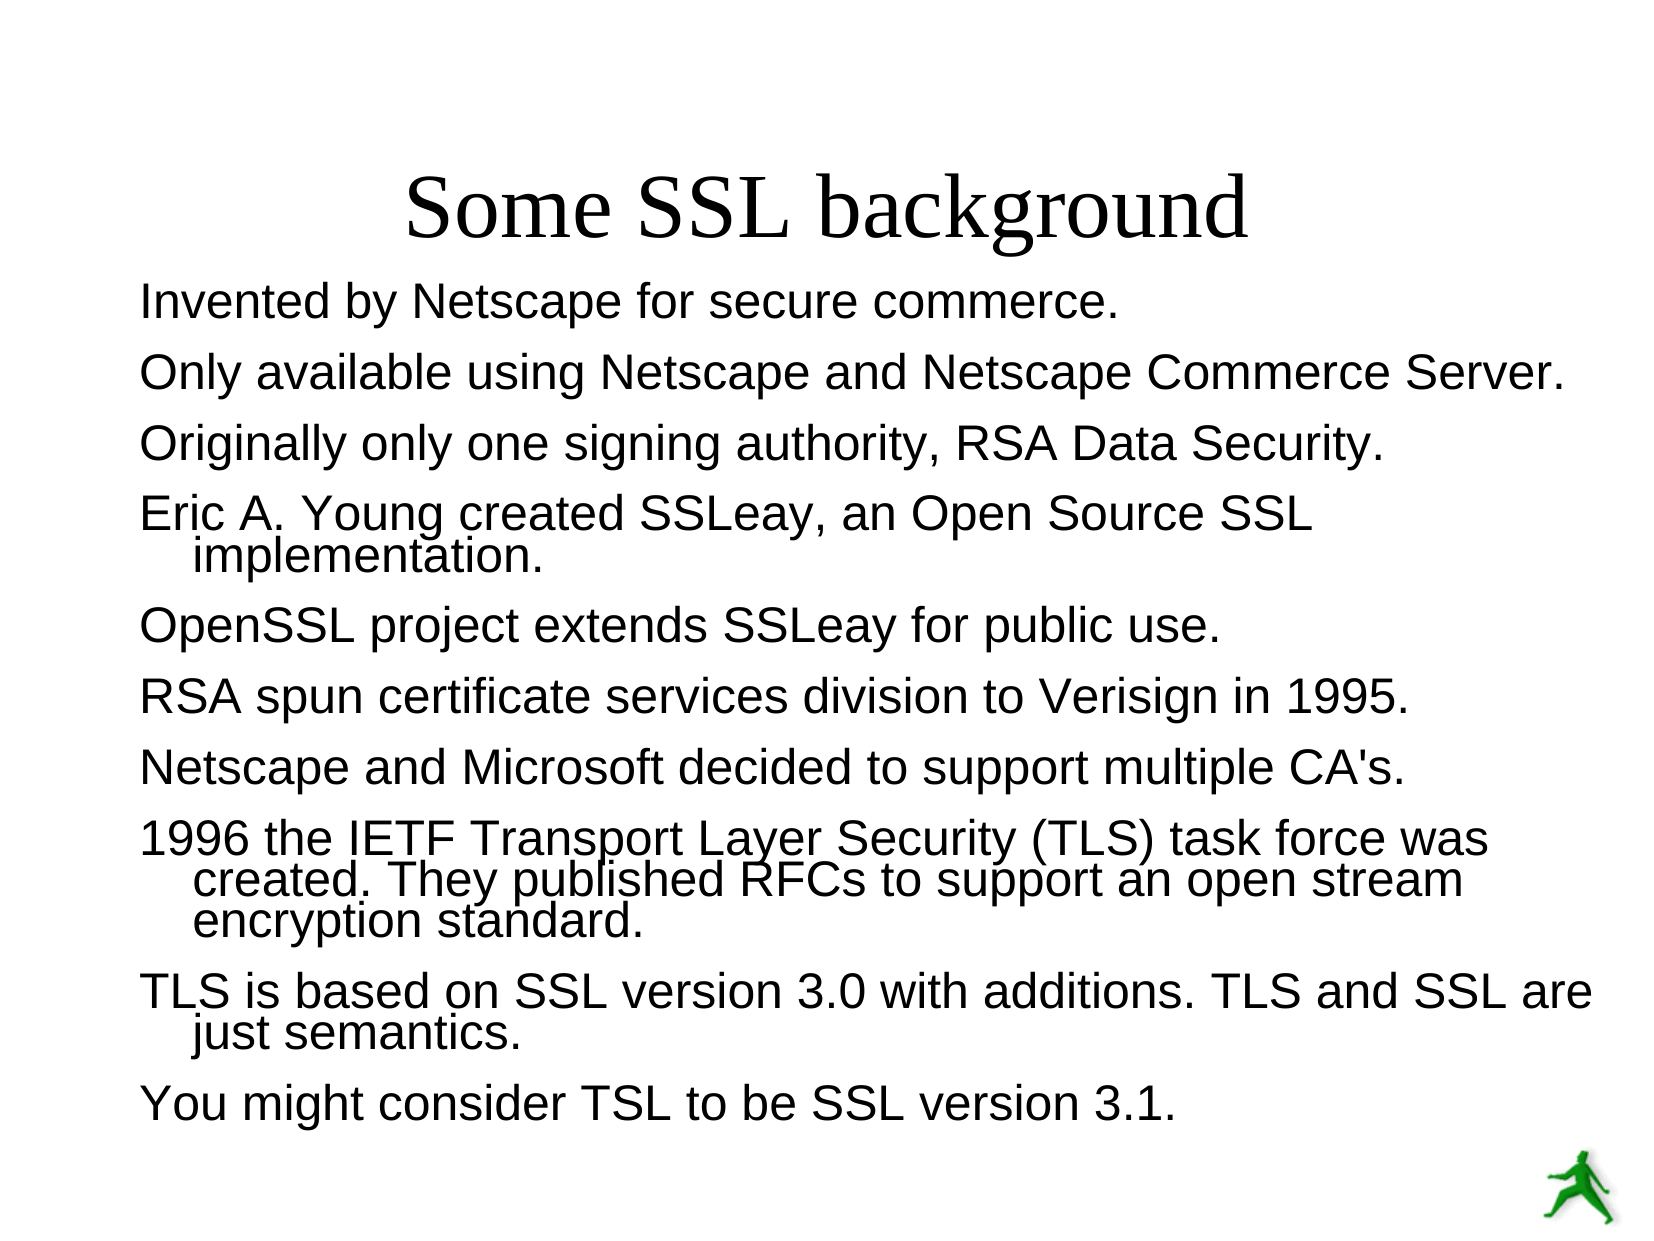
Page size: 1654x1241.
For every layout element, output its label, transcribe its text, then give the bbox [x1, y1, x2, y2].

title Some SSL background [121, 102, 1534, 285]
list Invented by Netscape for secure commerce. Only available using Netscape and Netscape Commerce Server. Originally only one signing authority, RSA Data Security. Eric A. Young created SSLeay, an Open Source SSL implementation. OpenSSL project extends SSLeay for public use. RSA spun certificate services division to Verisign in 1995. Netscape and Microsoft decided to support multiple CA's. 1996 the IETF Transport Layer Security (TLS) task force was created. They published RFCs to support an open stream encryption standard. TLS is based on SSL version 3.0 with additions. TLS and SSL are just semantics. You might consider TSL to be SSL version 3.1. [121, 285, 1617, 1207]
picture [1541, 1135, 1634, 1227]
